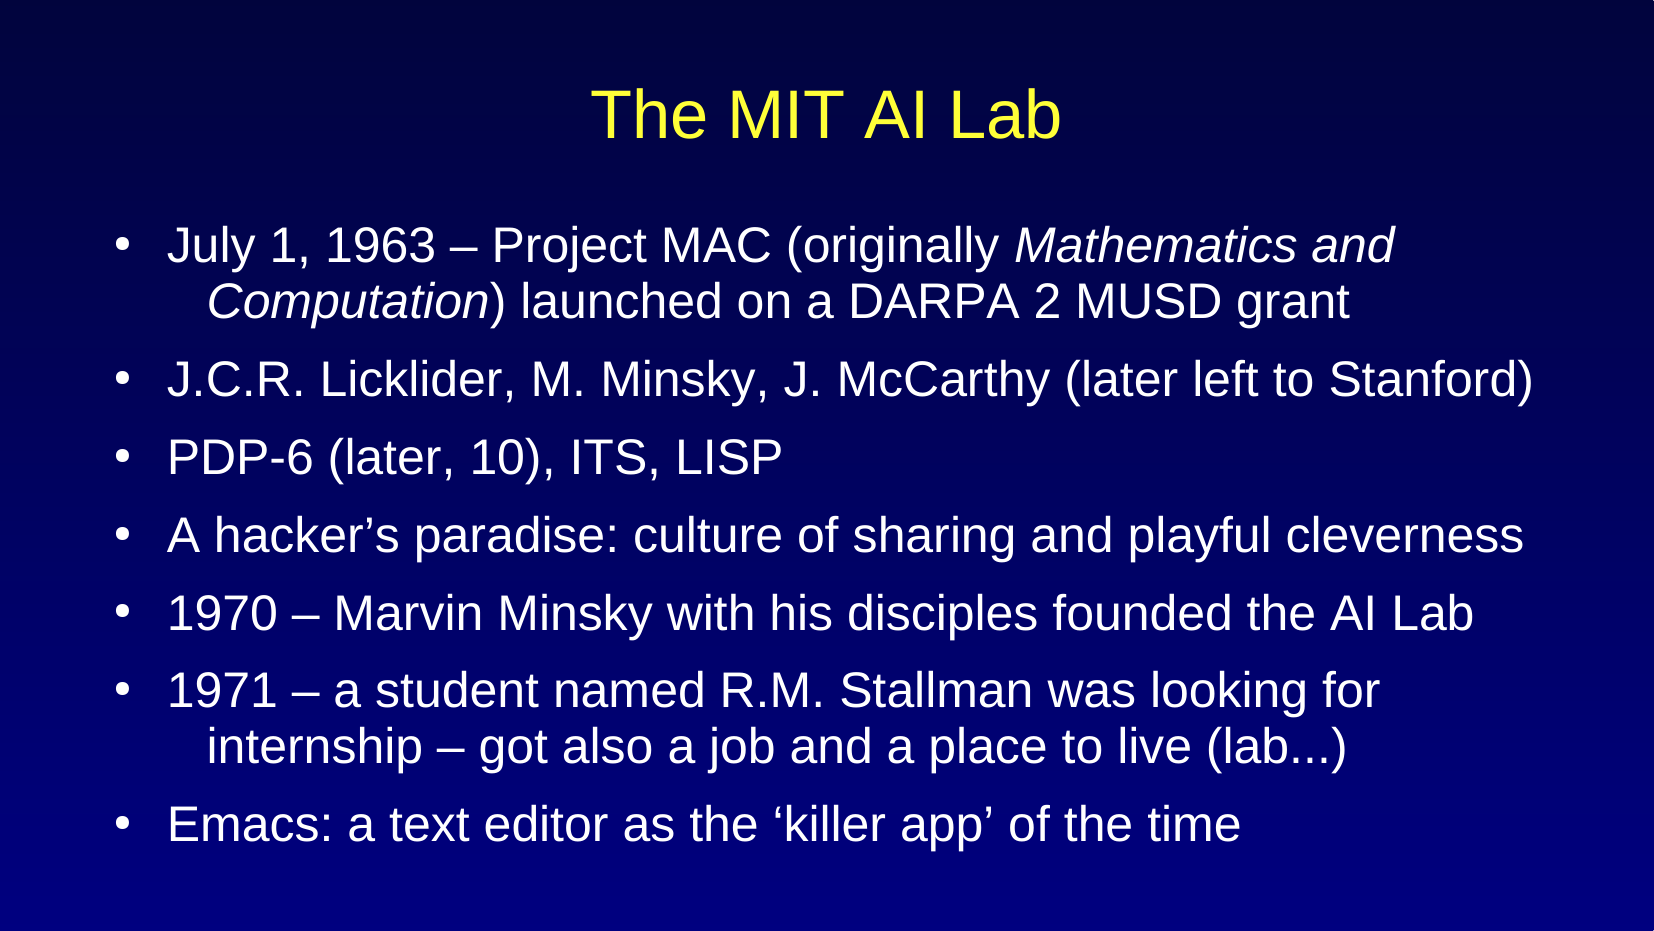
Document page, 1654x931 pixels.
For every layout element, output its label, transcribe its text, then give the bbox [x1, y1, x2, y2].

title The MIT AI Lab [82, 37, 1571, 193]
list July 1, 1963 – Project MAC (originally Mathematics and Computation) launched on a DARPA 2 MUSD grant J.C.R. Licklider, M. Minsky, J. McCarthy (later left to Stanford) PDP-6 (later, 10), ITS, LISP A hacker’s paradise: culture of sharing and playful cleverness 1970 – Marvin Minsky with his disciples founded the AI Lab 1971 – a student named R.M. Stallman was looking for internship – got also a job and a place to live (lab...) Emacs: a text editor as the ‘killer app’ of the time [82, 217, 1571, 852]
